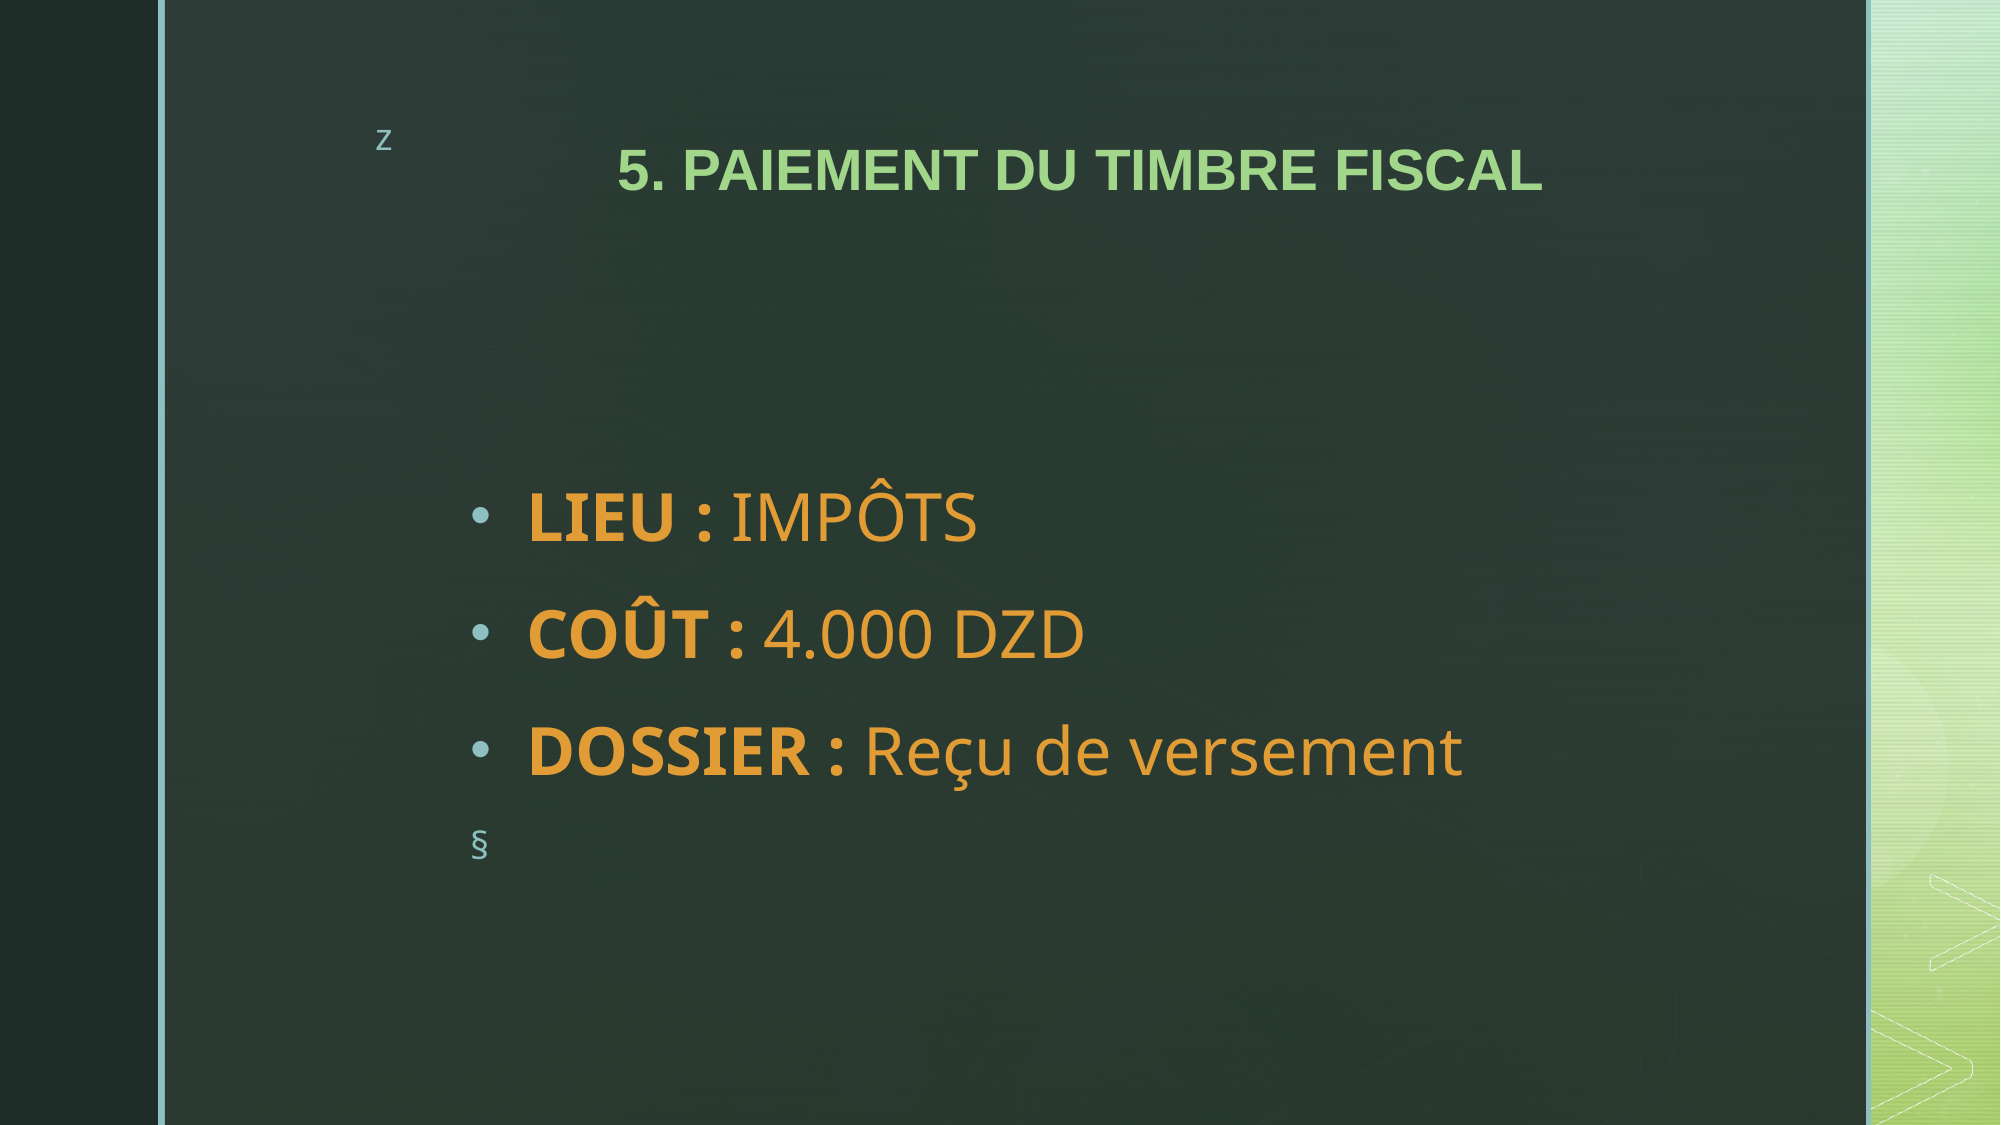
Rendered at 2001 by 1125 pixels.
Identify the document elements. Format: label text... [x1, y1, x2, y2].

list LIEU : IMPÔTS COÛT : 4.000 DZD DOSSIER : Reçu de versement [454, 336, 1734, 993]
title 5. PAIEMENT DU TIMBRE FISCAL [428, 132, 1734, 310]
